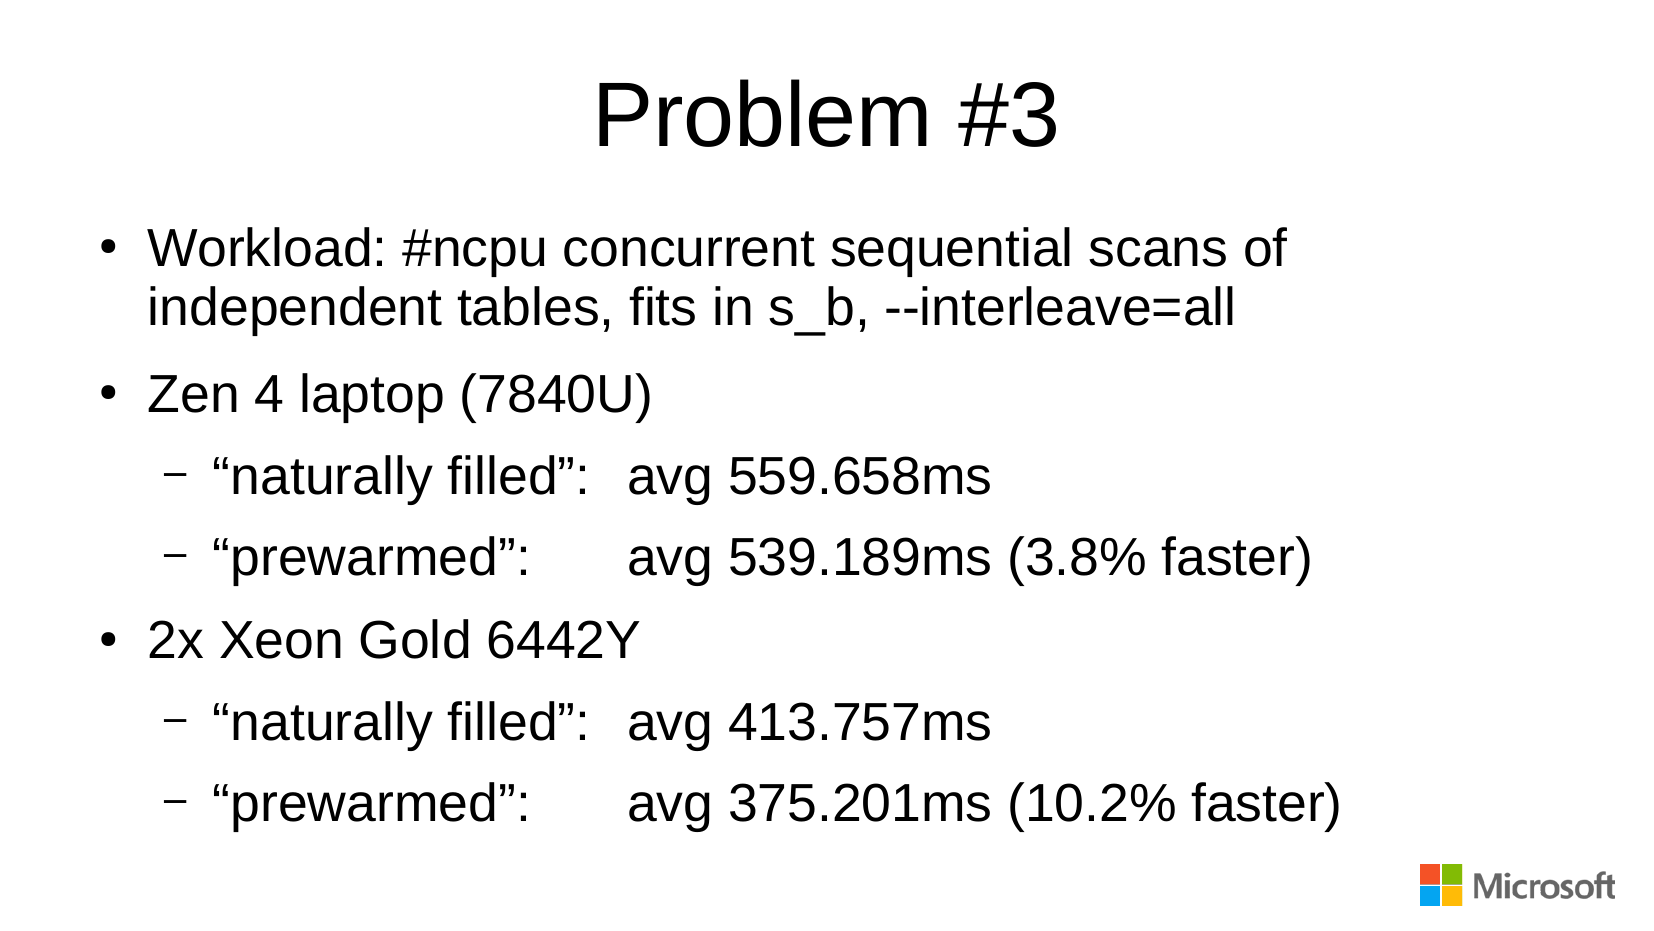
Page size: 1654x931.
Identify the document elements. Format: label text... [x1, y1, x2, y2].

title Problem #3 [82, 37, 1571, 193]
list Workload: #ncpu concurrent sequential scans of independent tables, fits in s_b, --interleave=all Zen 4 laptop (7840U) “naturally filled”: avg 559.658ms “prewarmed”: avg 539.189ms (3.8% faster) 2x Xeon Gold 6442Y “naturally filled”: avg 413.757ms “prewarmed”: avg 375.201ms (10.2% faster) [82, 217, 1571, 841]
picture [1420, 864, 1615, 906]
